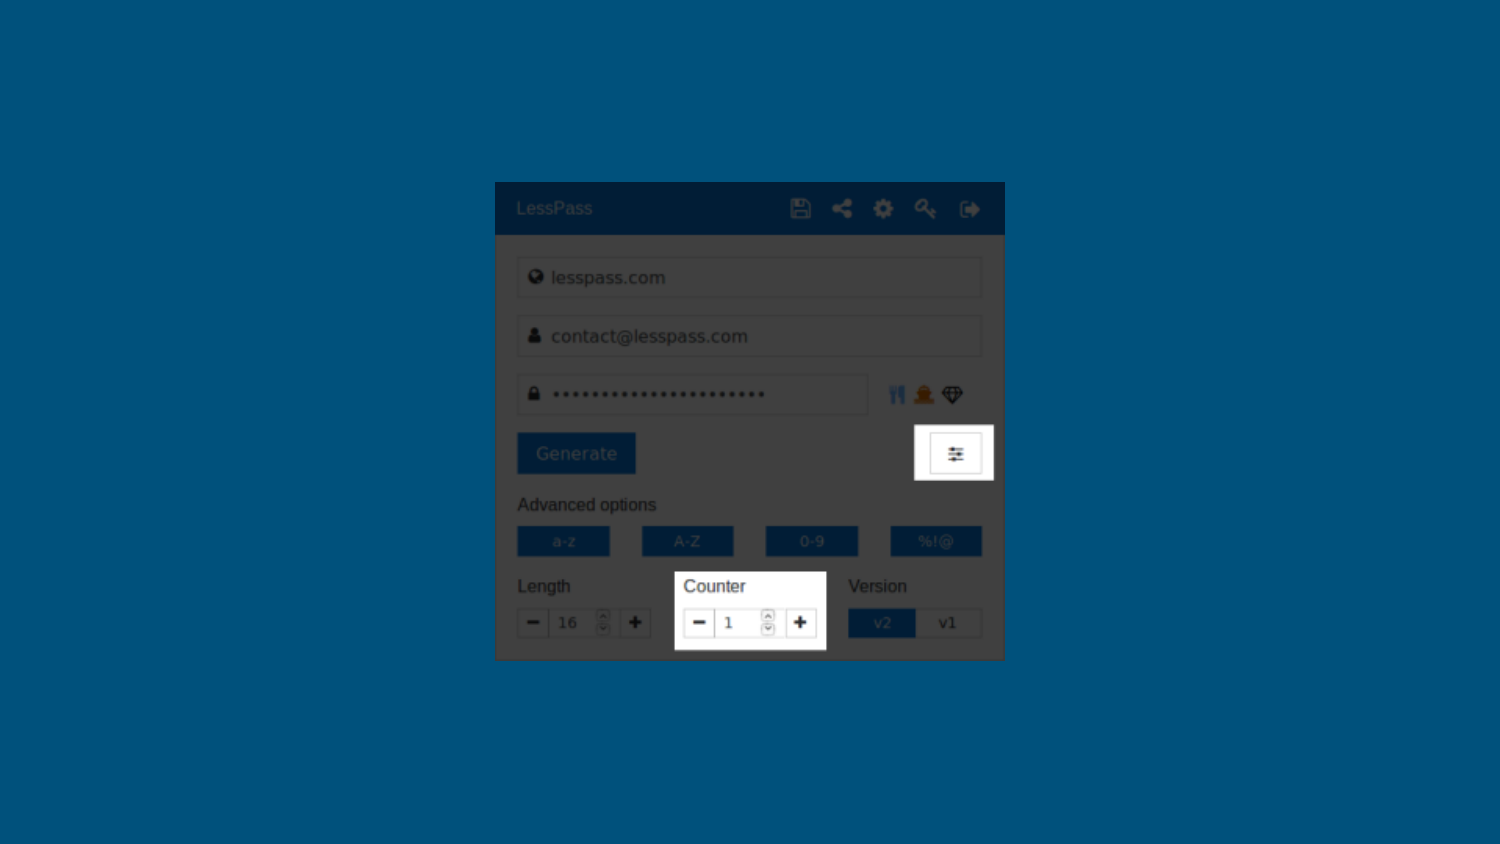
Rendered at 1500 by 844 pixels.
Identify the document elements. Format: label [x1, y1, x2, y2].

picture [496, 183, 1004, 660]
